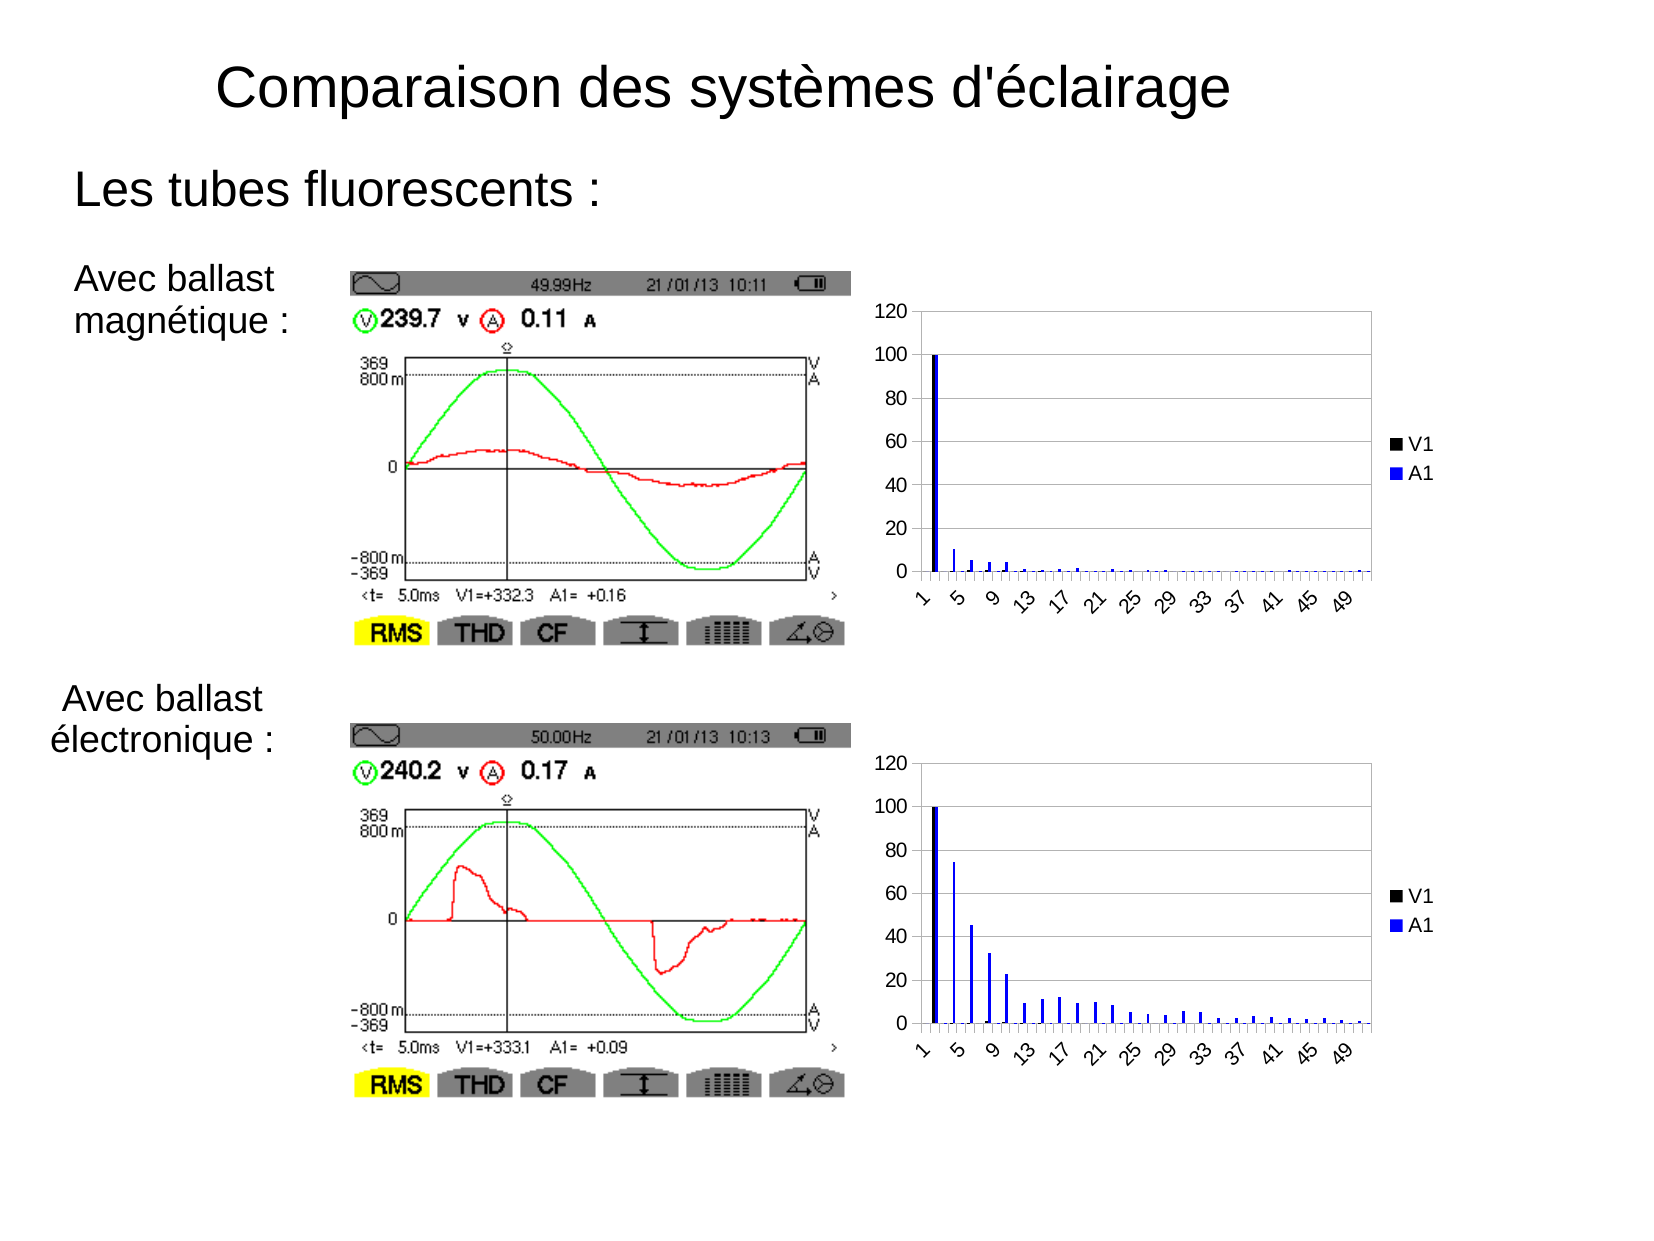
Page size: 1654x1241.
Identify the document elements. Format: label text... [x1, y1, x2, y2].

picture [350, 271, 851, 647]
text_box Avec ballast électronique : [35, 669, 343, 769]
chart [862, 745, 1453, 1077]
picture [350, 723, 851, 1099]
text_box Avec ballast magnétique : [59, 250, 331, 350]
text_box Les tubes fluorescents : [59, 153, 626, 225]
chart [862, 293, 1453, 626]
text_box Comparaison des systèmes d'éclairage [200, 47, 1246, 128]
